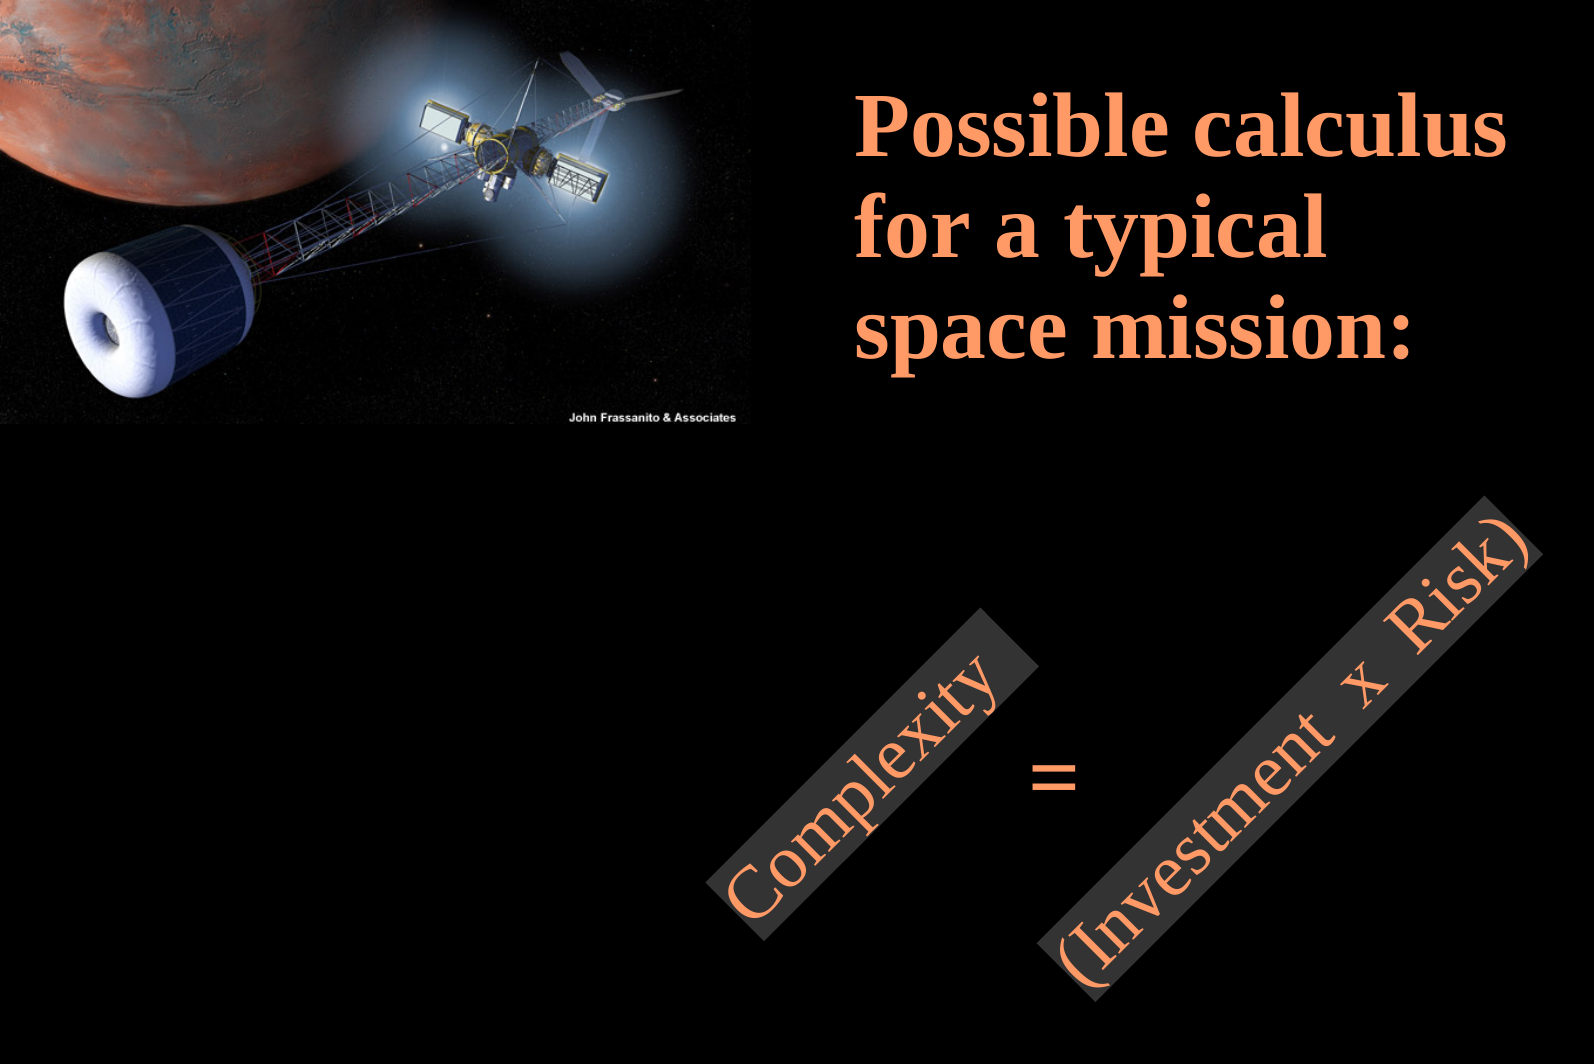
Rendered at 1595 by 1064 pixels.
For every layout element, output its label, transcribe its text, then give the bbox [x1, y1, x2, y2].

picture [0, 0, 751, 424]
text_box Complexity [705, 607, 1040, 942]
text_box = [1028, 726, 1081, 829]
text_box (Investment x Risk) [1036, 495, 1544, 1002]
text_box Possible calculus for a typical space mission: [854, 74, 1518, 379]
